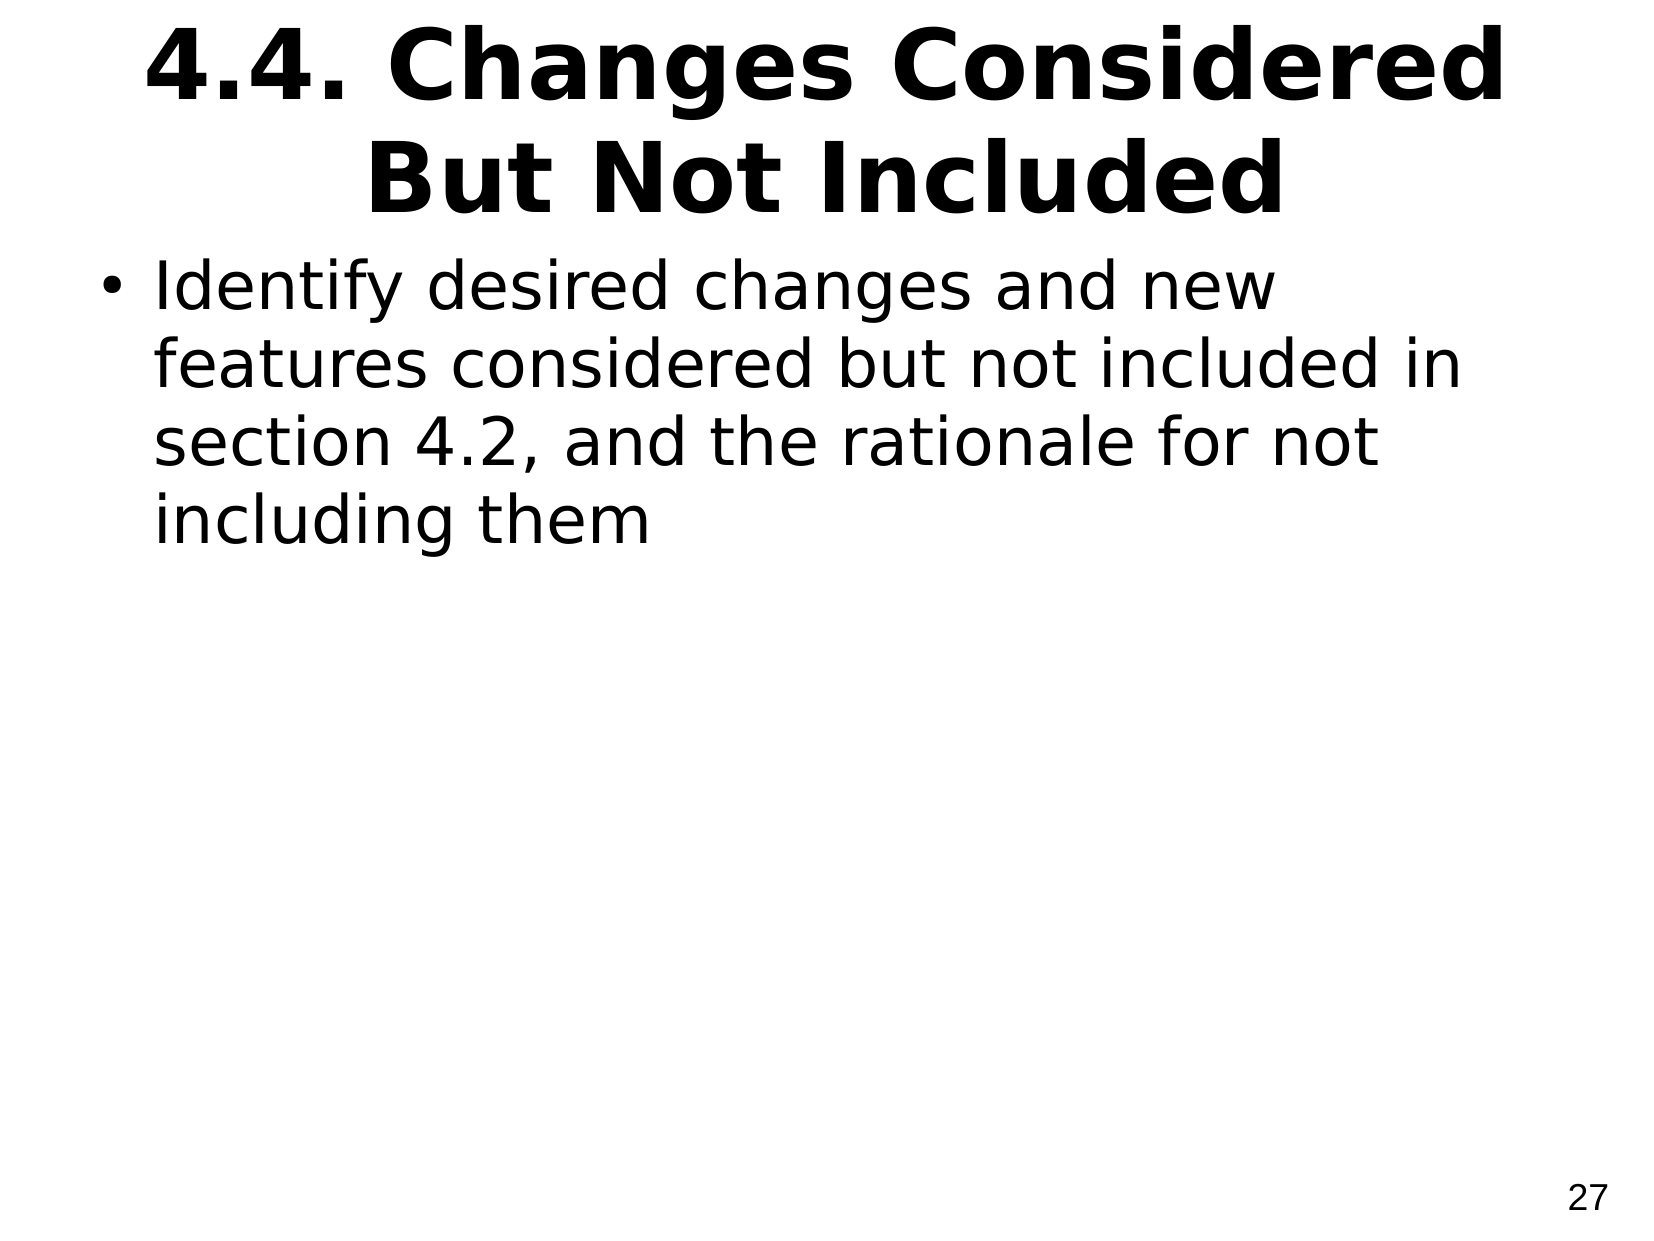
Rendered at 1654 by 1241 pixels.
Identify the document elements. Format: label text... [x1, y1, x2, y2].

list Identify desired changes and new features considered but not included in section 4.2, and the rationale for not including them [82, 248, 1538, 1186]
title 4.4. Changes Considered But Not Included [82, 8, 1571, 236]
